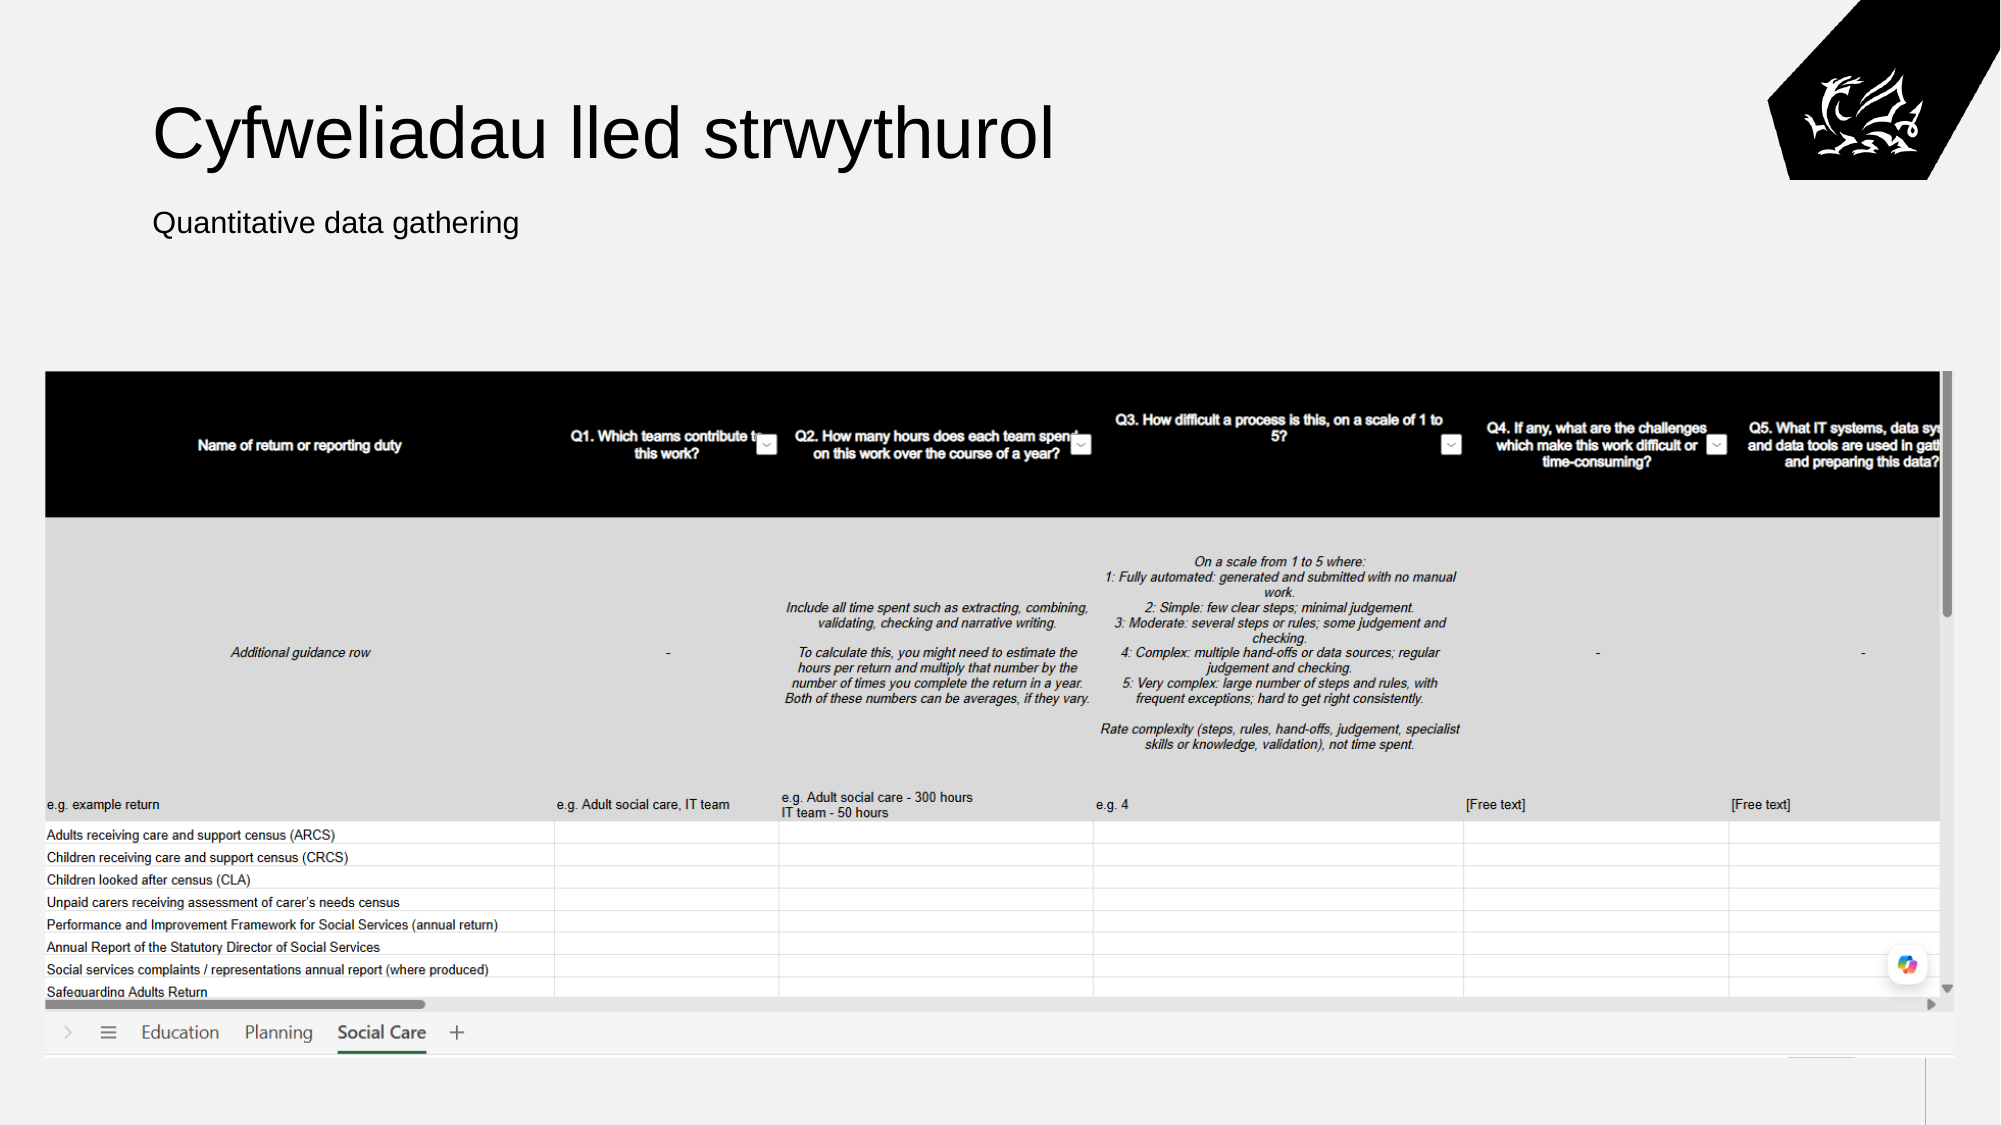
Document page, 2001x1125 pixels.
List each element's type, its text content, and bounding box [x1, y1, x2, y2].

picture [45, 371, 1955, 1059]
title Cyfweliadau lled strwythurol [137, 87, 1536, 180]
list Quantitative data gathering [137, 202, 1536, 297]
